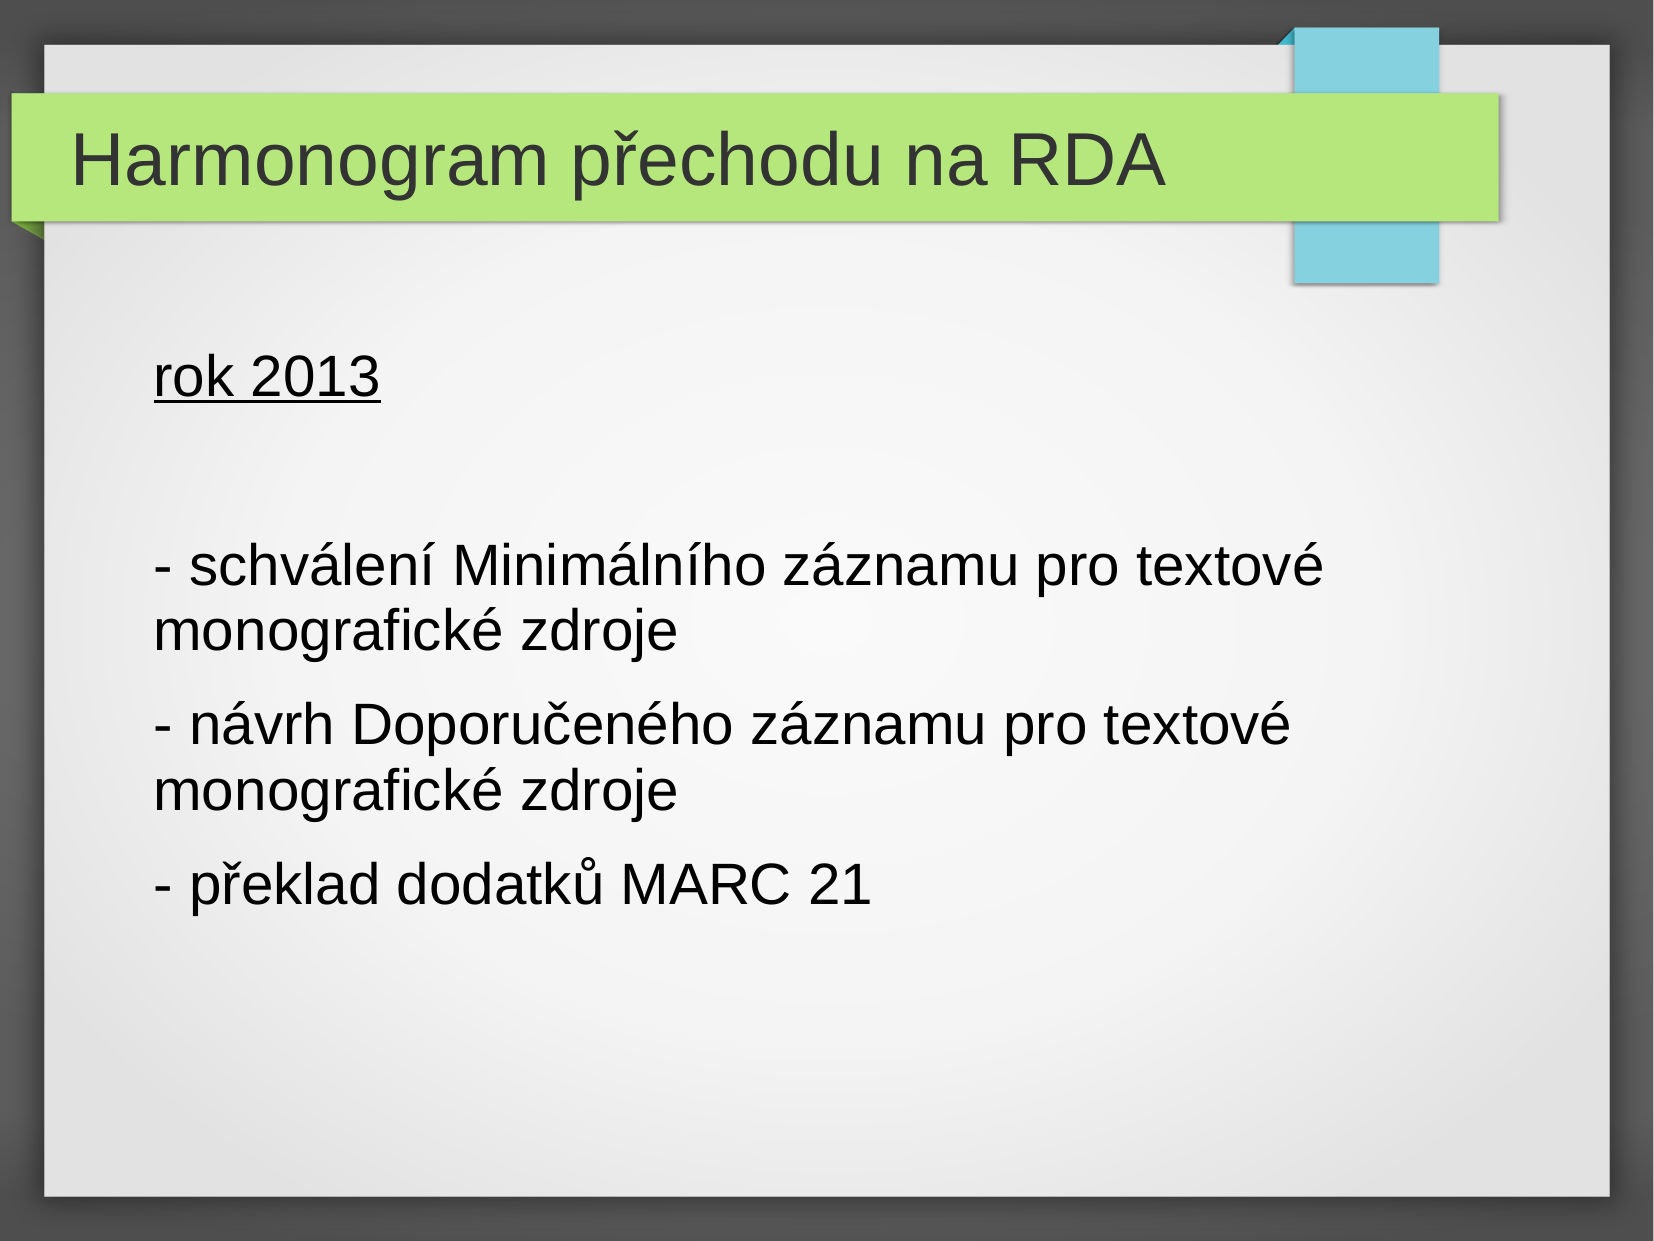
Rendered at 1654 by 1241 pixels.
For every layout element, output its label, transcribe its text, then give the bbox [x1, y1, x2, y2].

title Harmonogram přechodu na RDA [70, 106, 1229, 213]
list rok 2013 - schválení Minimálního záznamu pro textové monografické zdroje - návrh Doporučeného záznamu pro textové monografické zdroje - překlad dodatků MARC 21 [82, 343, 1538, 1063]
picture [0, 0, 1654, 1241]
